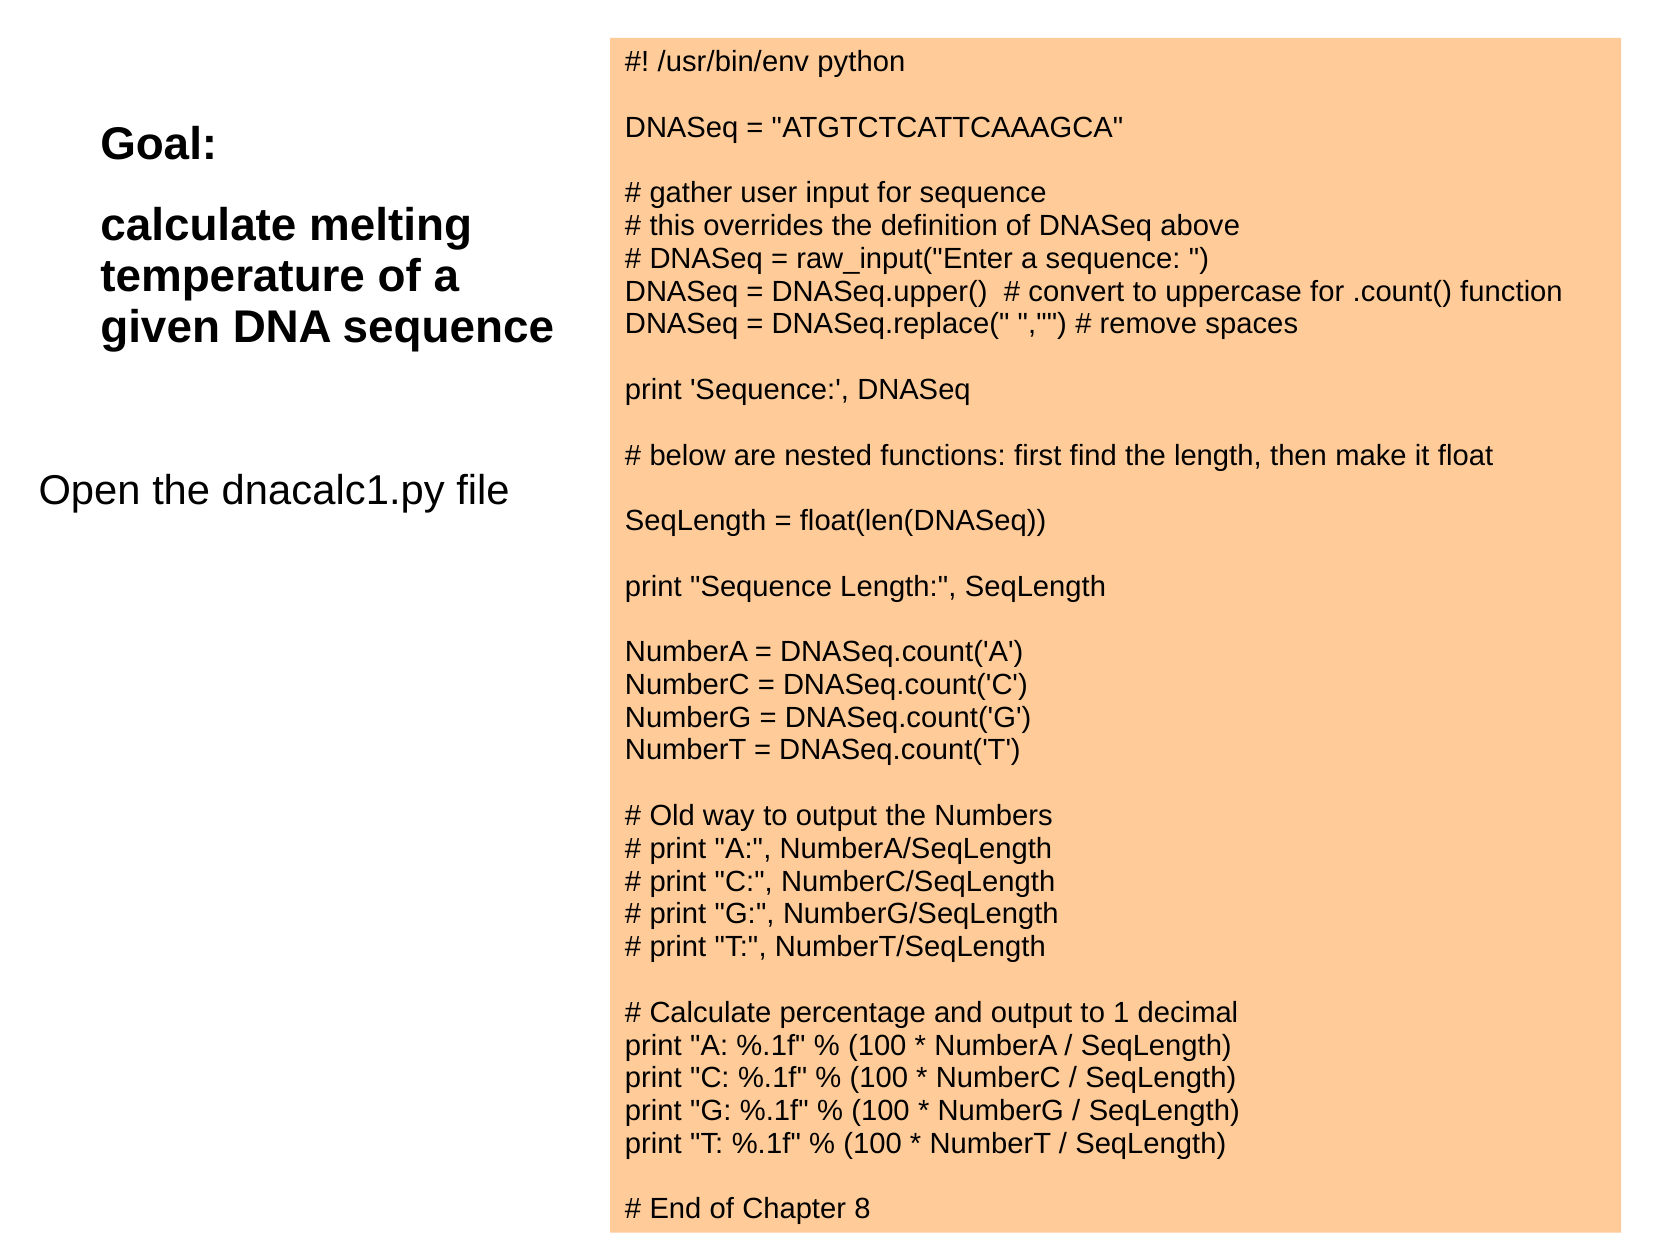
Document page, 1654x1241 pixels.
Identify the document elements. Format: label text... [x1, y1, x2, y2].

text_box Goal: calculate melting temperature of a given DNA sequence [29, 118, 562, 443]
text_box #! /usr/bin/env python DNASeq = "ATGTCTCATTCAAAGCA" # gather user input for sequence # this overrides the definition of DNASeq above # DNASeq = raw_input("Enter a sequence: ") DNASeq = DNASeq.upper() # convert to uppercase for .count() function DNASeq = DNASeq.replace(" ","") # remove spaces print 'Sequence:', DNASeq # below are nested functions: first find the length, then make it float SeqLength = float(len(DNASeq)) print "Sequence Length:", SeqLength NumberA = DNASeq.count('A') NumberC = DNASeq.count('C') NumberG = DNASeq.count('G') NumberT = DNASeq.count('T') # Old way to output the Numbers # print "A:", NumberA/SeqLength # print "C:", NumberC/SeqLength # print "G:", NumberG/SeqLength # print "T:", NumberT/SeqLength # Calculate percentage and output to 1 decimal print "A: %.1f" % (100 * NumberA / SeqLength) print "C: %.1f" % (100 * NumberC / SeqLength) print "G: %.1f" % (100 * NumberG / SeqLength) print "T: %.1f" % (100 * NumberT / SeqLength) # End of Chapter 8 [610, 37, 1622, 1233]
text_box Open the dnacalc1.py file [0, 413, 610, 630]
